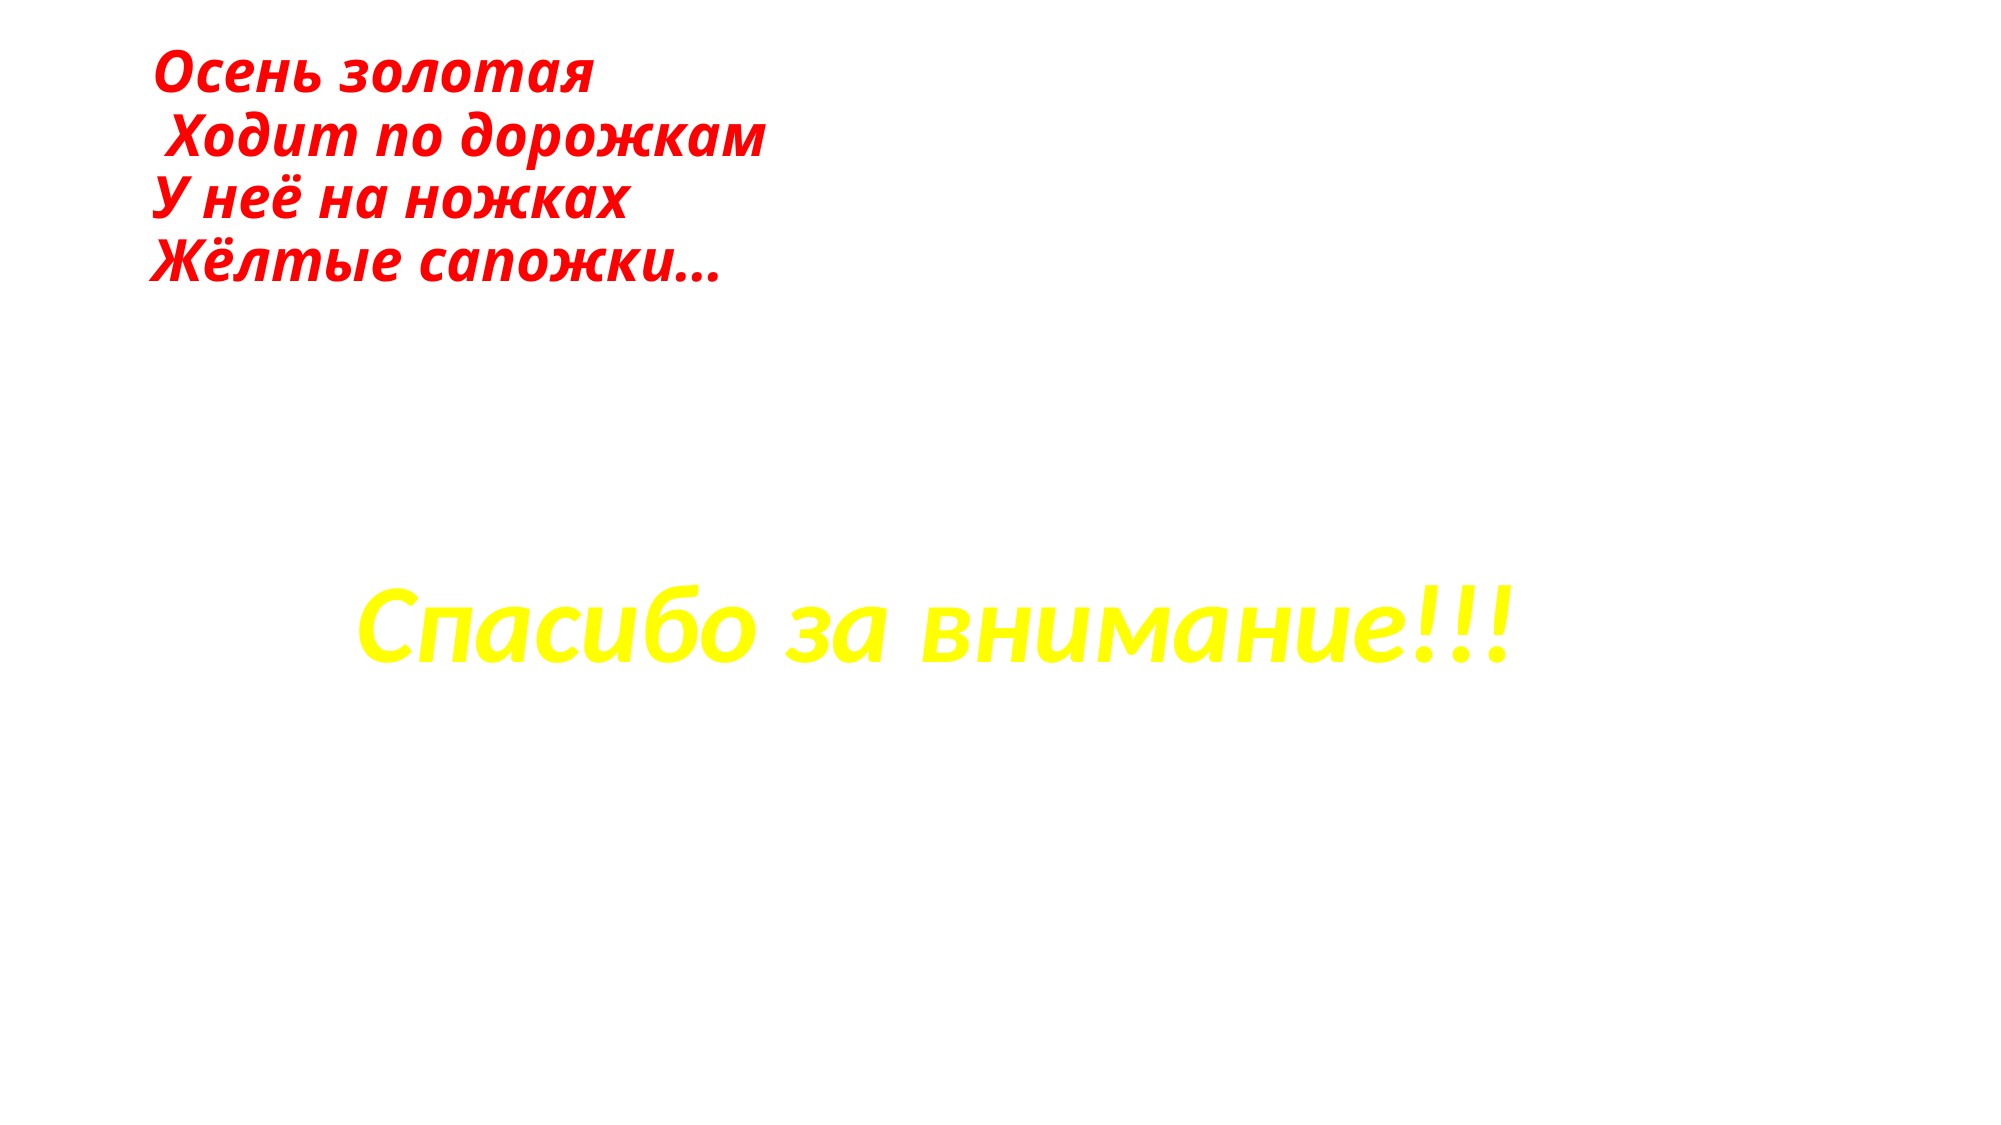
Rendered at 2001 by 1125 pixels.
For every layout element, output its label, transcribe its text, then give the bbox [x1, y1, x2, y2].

list Спасибо за внимание!!! [137, 299, 1863, 1014]
title Осень золотая Ходит по дорожкам У неё на ножках Жёлтые сапожки… [137, 59, 1863, 278]
